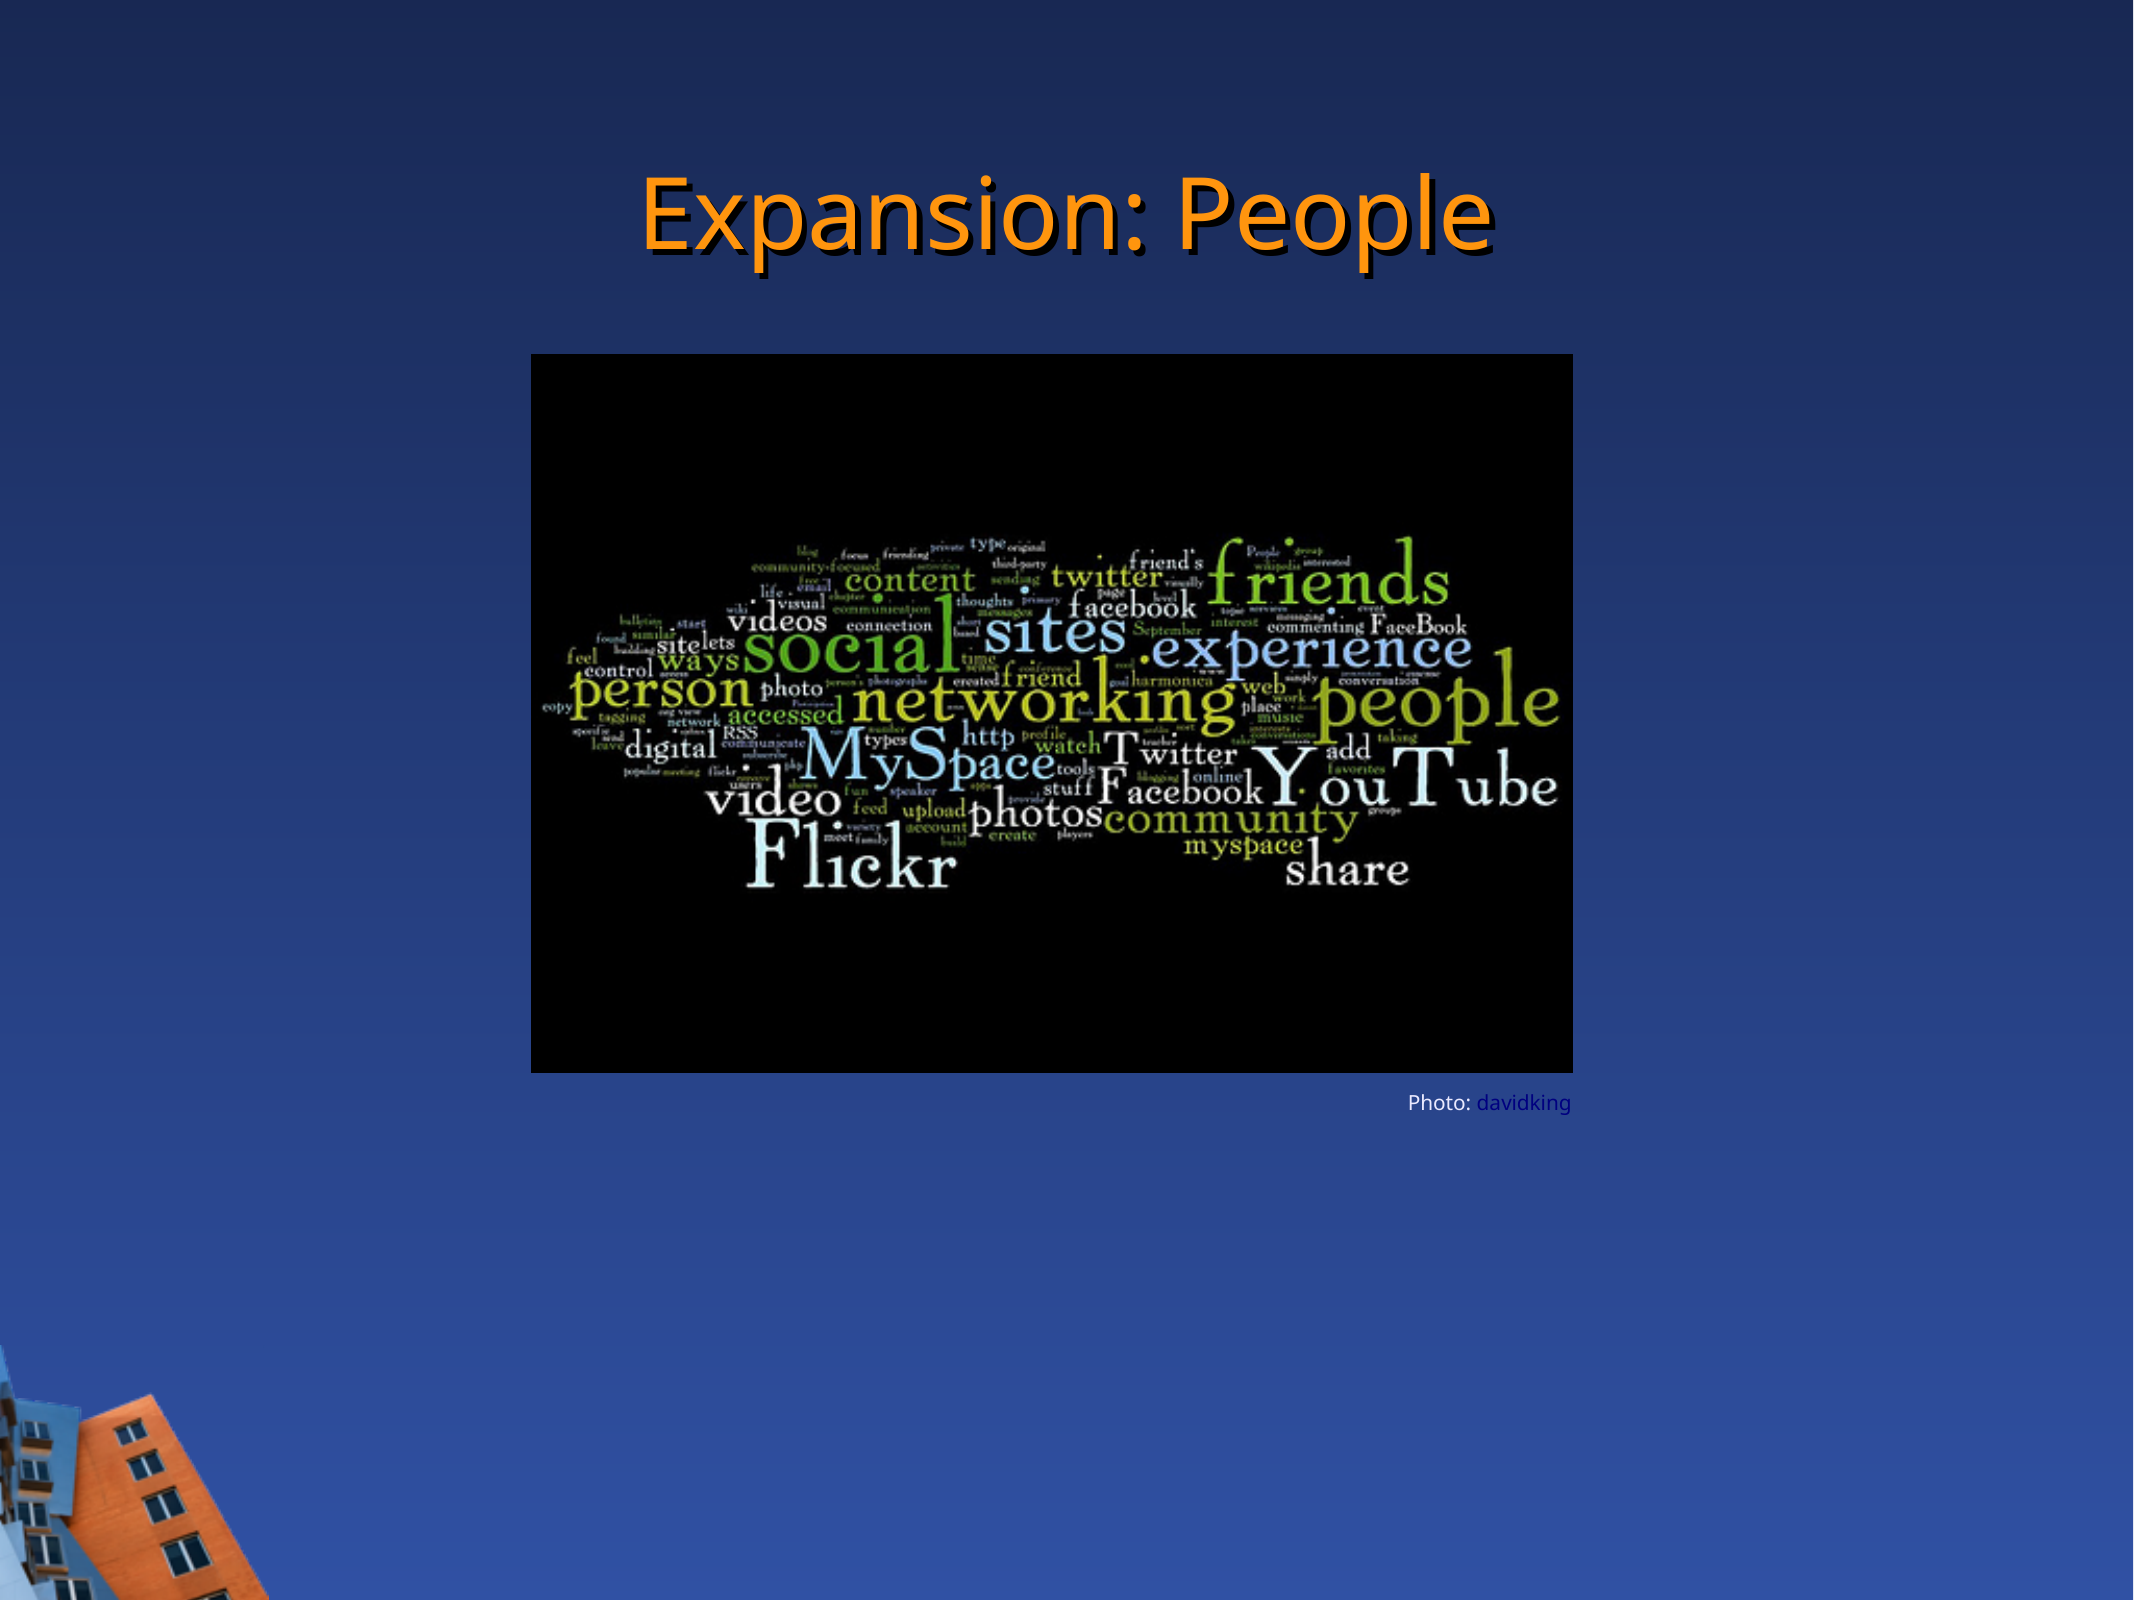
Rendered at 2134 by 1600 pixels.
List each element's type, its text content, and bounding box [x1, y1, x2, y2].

title Expansion: People [106, 76, 2027, 344]
text_box Photo: davidking [1328, 1082, 1651, 1123]
picture [0, 1345, 269, 1600]
picture [531, 354, 1573, 1073]
